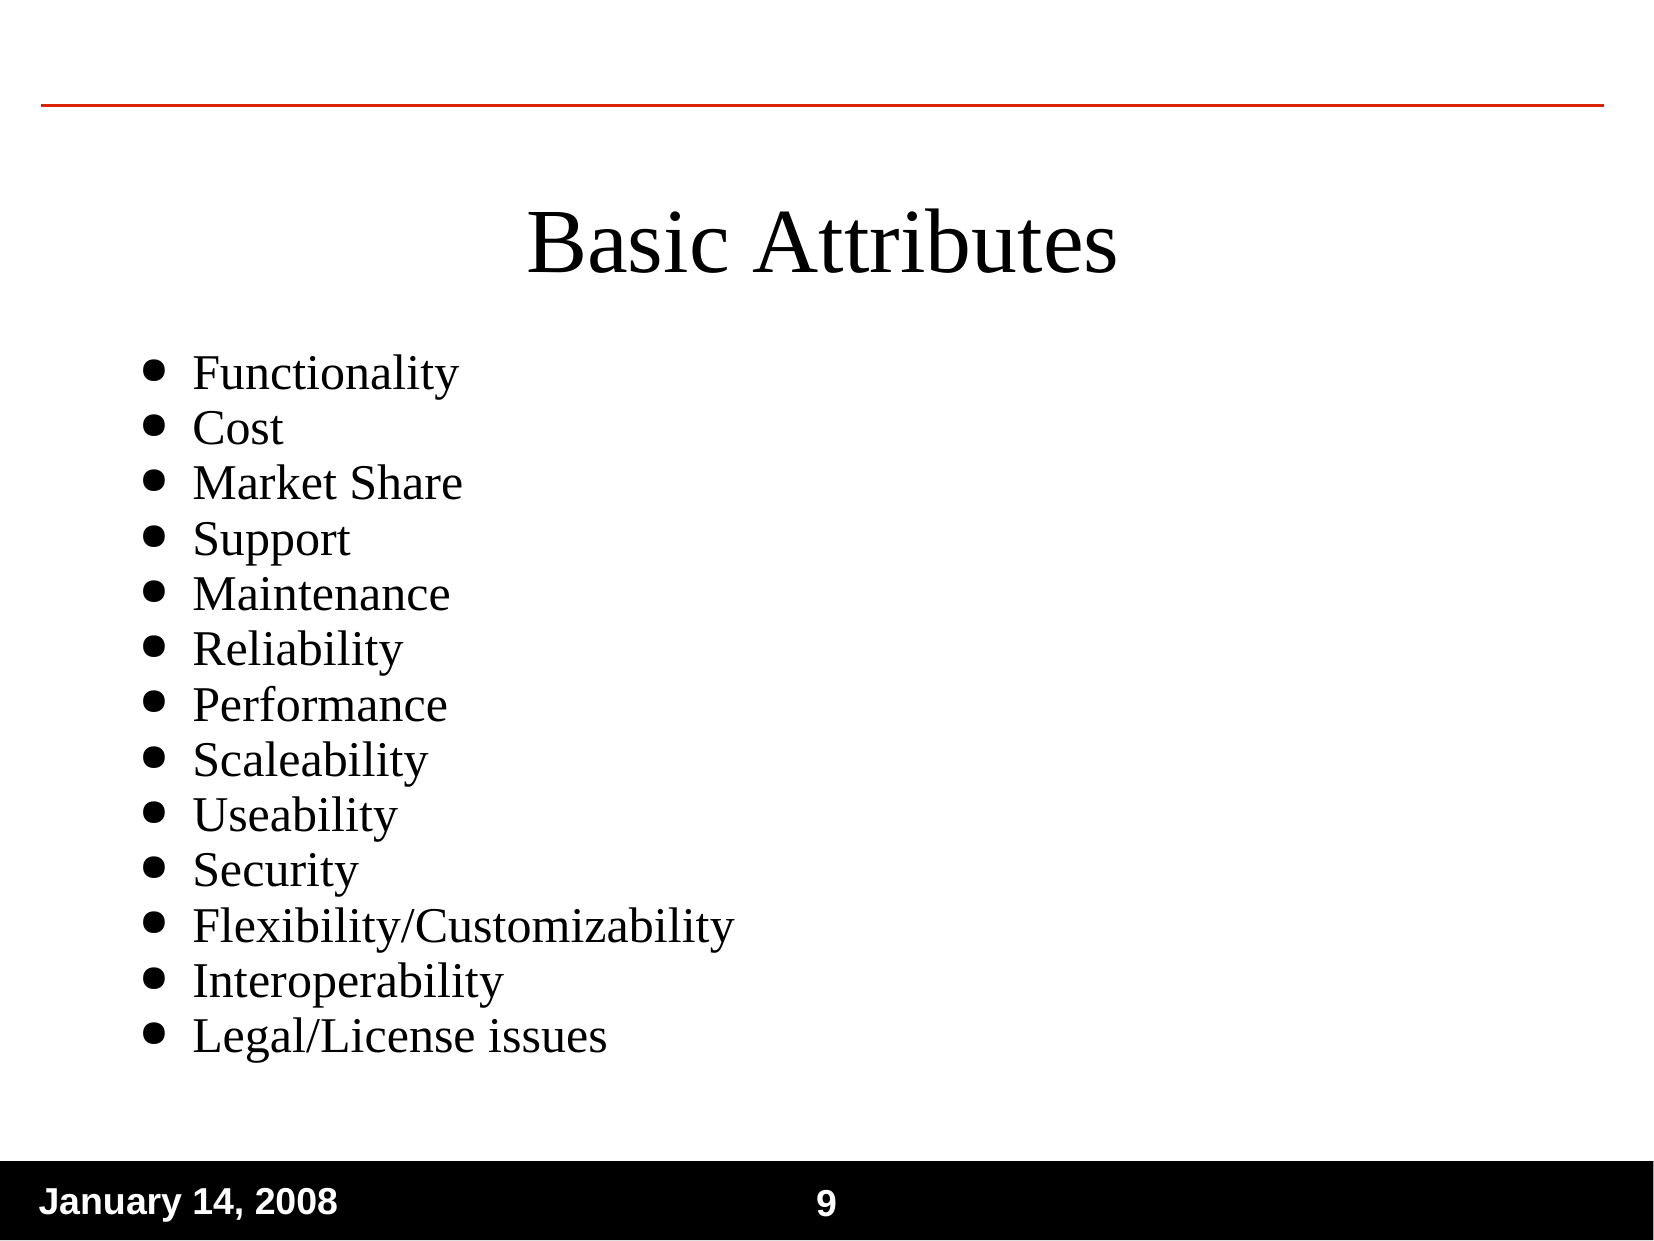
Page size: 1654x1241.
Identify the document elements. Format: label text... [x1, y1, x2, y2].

title Basic Attributes [117, 137, 1530, 346]
list Functionality Cost Market Share Support Maintenance Reliability Performance Scaleability Useability Security Flexibility/Customizability Interoperability Legal/License issues [121, 344, 1534, 1131]
